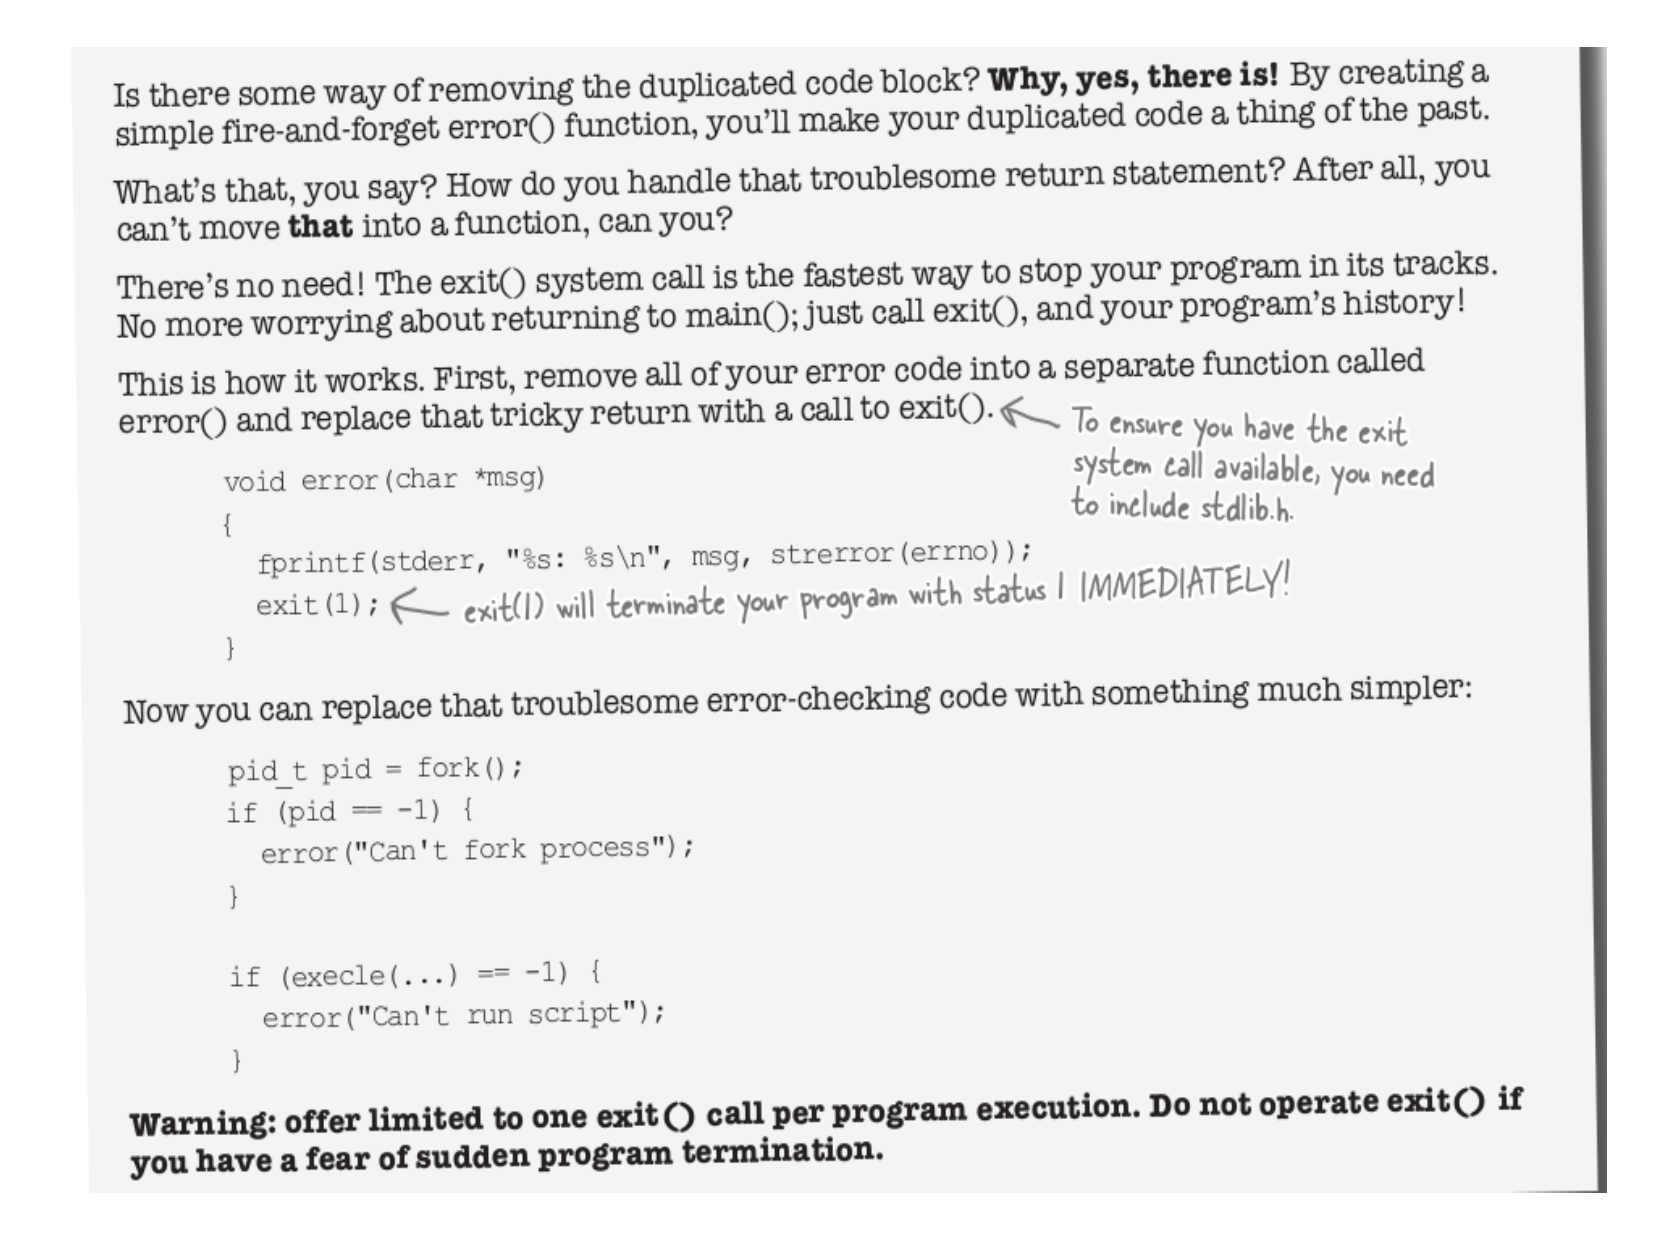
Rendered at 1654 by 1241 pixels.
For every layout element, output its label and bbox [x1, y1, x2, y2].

picture [59, 47, 1607, 1193]
